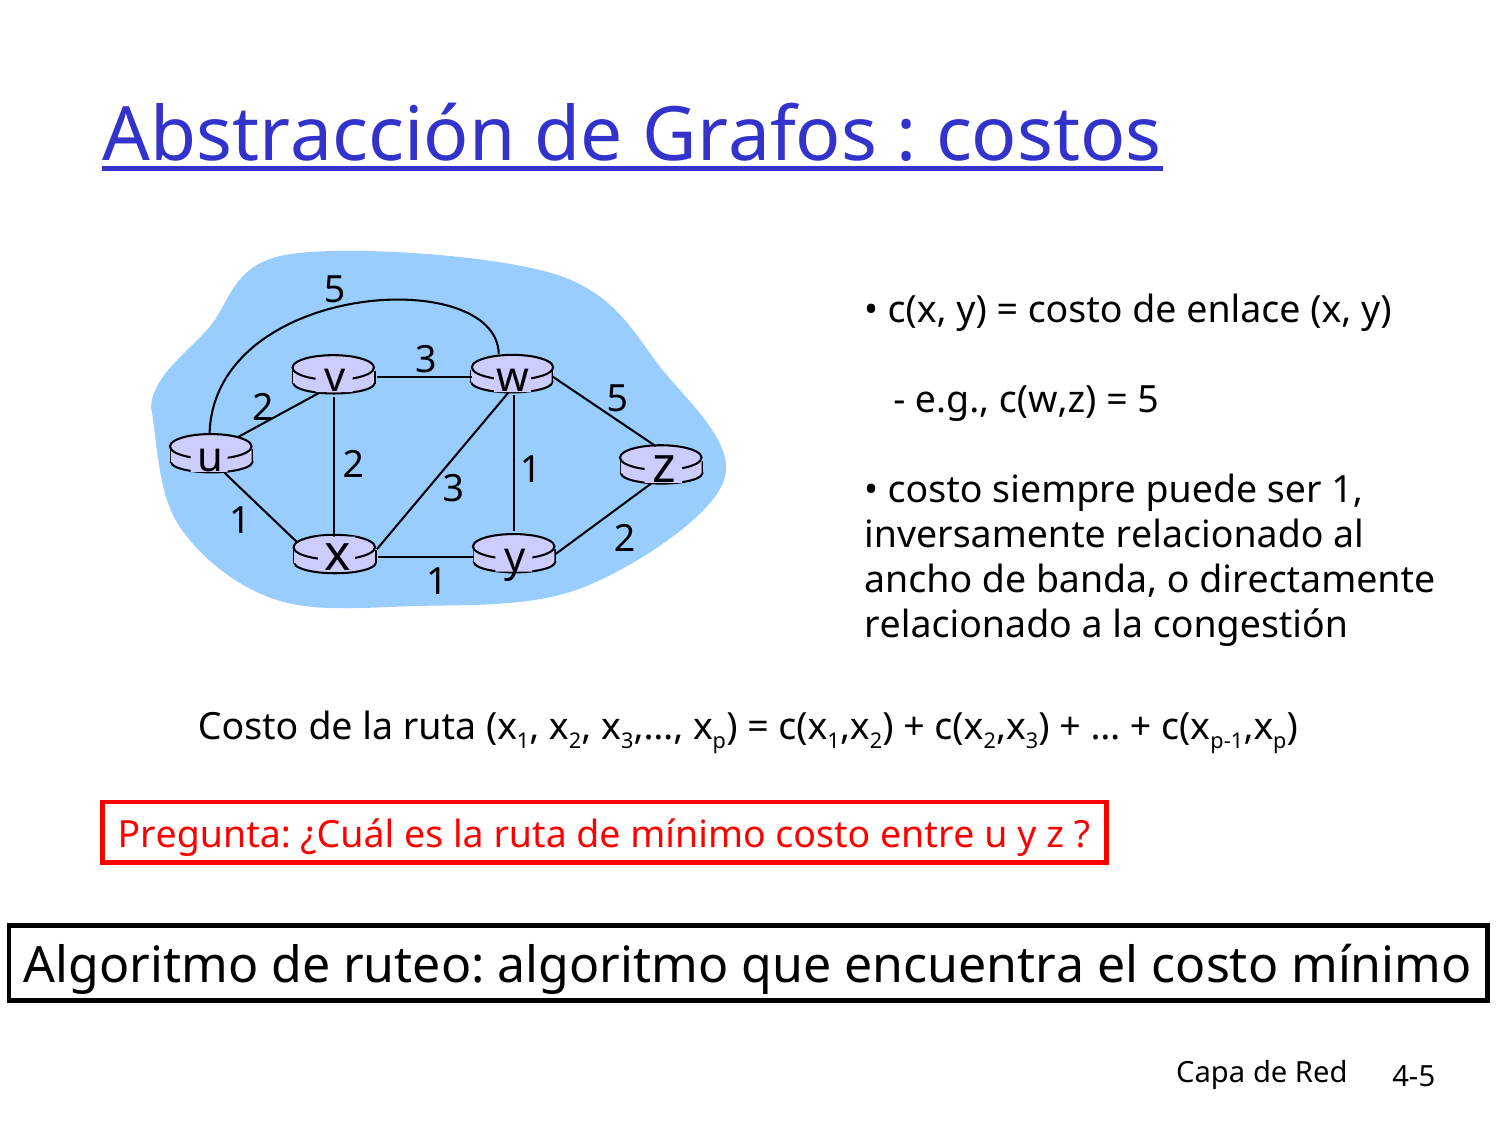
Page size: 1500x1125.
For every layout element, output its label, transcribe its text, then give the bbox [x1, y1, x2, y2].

text_box 2 [327, 432, 380, 493]
text_box z [637, 424, 691, 501]
text_box u [182, 421, 239, 488]
text_box 5 [591, 366, 644, 427]
text_box Pregunta: ¿Cuál es la ruta de mínimo costo entre u y z ? [102, 802, 1107, 863]
text_box 2 [237, 375, 289, 436]
text_box x [309, 512, 366, 589]
title Abstracción de Grafos : costos [87, 37, 1363, 225]
text_box Algoritmo de ruteo: algoritmo que encuentra el costo mínimo [8, 925, 1488, 1001]
text_box 1 [411, 548, 463, 610]
text_box 1 [505, 437, 557, 498]
text_box y [489, 521, 541, 588]
text_box v [309, 341, 361, 408]
text_box w [482, 341, 545, 408]
text_box 1 [214, 487, 266, 549]
text_box Costo de la ruta (x1, x2, x3,…, xp) = c(x1,x2) + c(x2,x3) + … + c(xp-1,xp) [183, 694, 1333, 761]
text_box 3 [427, 456, 479, 518]
text_box c(x, y) = costo de enlace (x, y) - e.g., c(w,z) = 5 costo siempre puede ser 1, inversamente relacionado al ancho de banda, o directamente relacionado a la congestión [849, 277, 1461, 654]
text_box [151, 250, 727, 609]
text_box 3 [400, 326, 452, 388]
text_box 2 [598, 505, 651, 567]
text_box 5 [309, 257, 361, 318]
